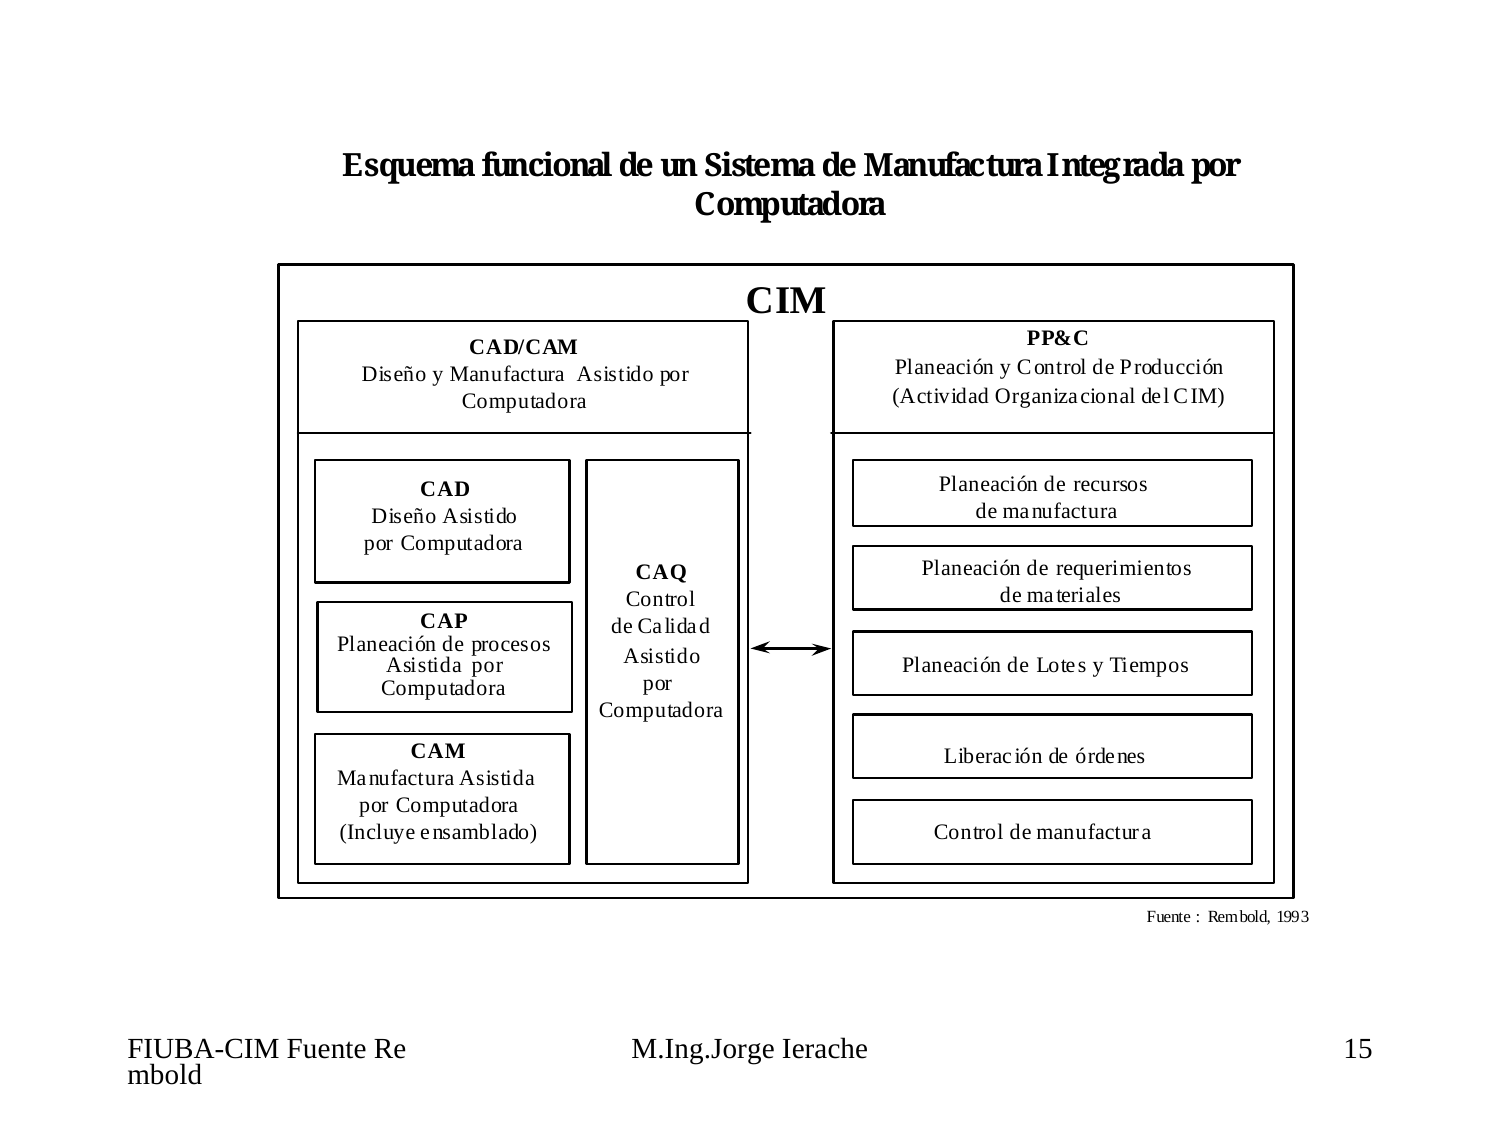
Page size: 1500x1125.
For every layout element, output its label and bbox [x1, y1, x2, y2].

chart [165, 125, 1334, 1000]
